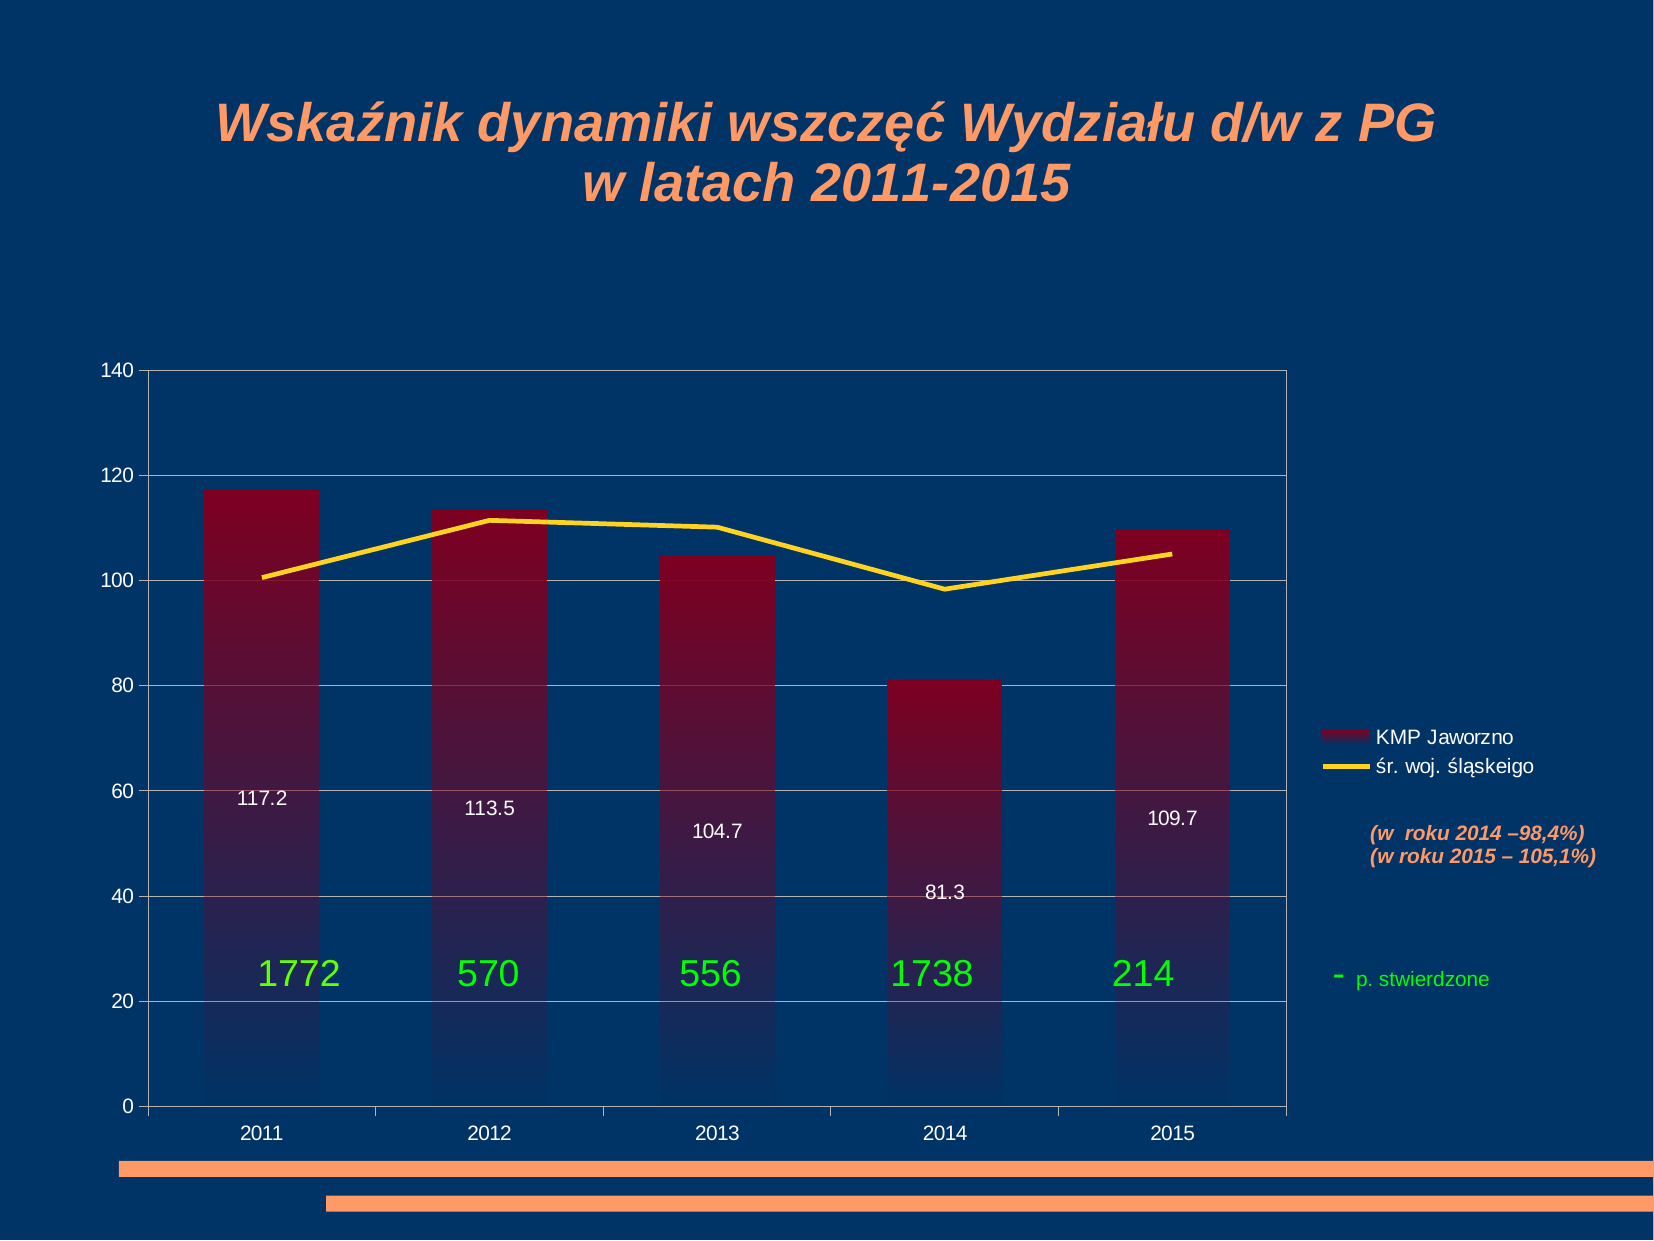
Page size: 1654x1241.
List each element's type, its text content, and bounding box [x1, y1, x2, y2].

title Wskaźnik dynamiki wszczęć Wydziału d/w z PG w latach 2011-2015 [82, 49, 1571, 257]
title (w roku 2014 –98,4%) (w roku 2015 – 105,1%) [1370, 814, 1607, 875]
text_box 1772 570 556 1738 214 - p. stwierdzone [200, 944, 1583, 1002]
chart [70, 342, 1553, 1162]
